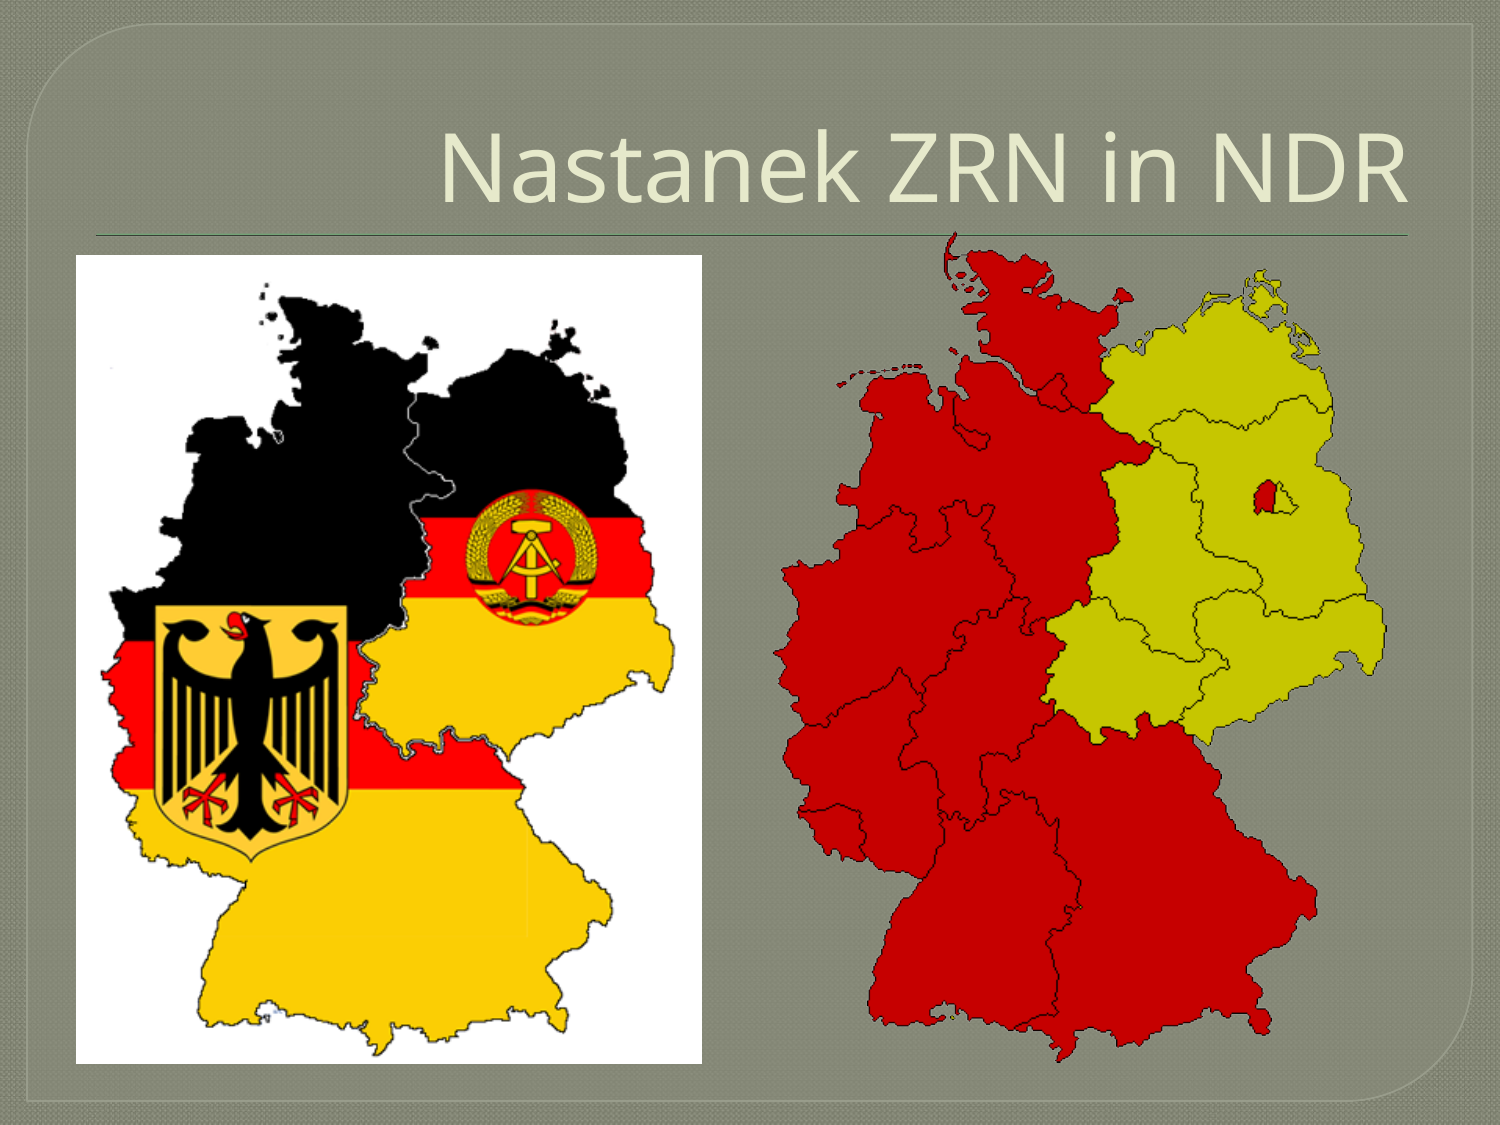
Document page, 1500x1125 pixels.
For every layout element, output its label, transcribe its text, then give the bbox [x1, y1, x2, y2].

title Nastanek ZRN in NDR [75, 41, 1425, 230]
picture [0, 0, 1500, 1125]
